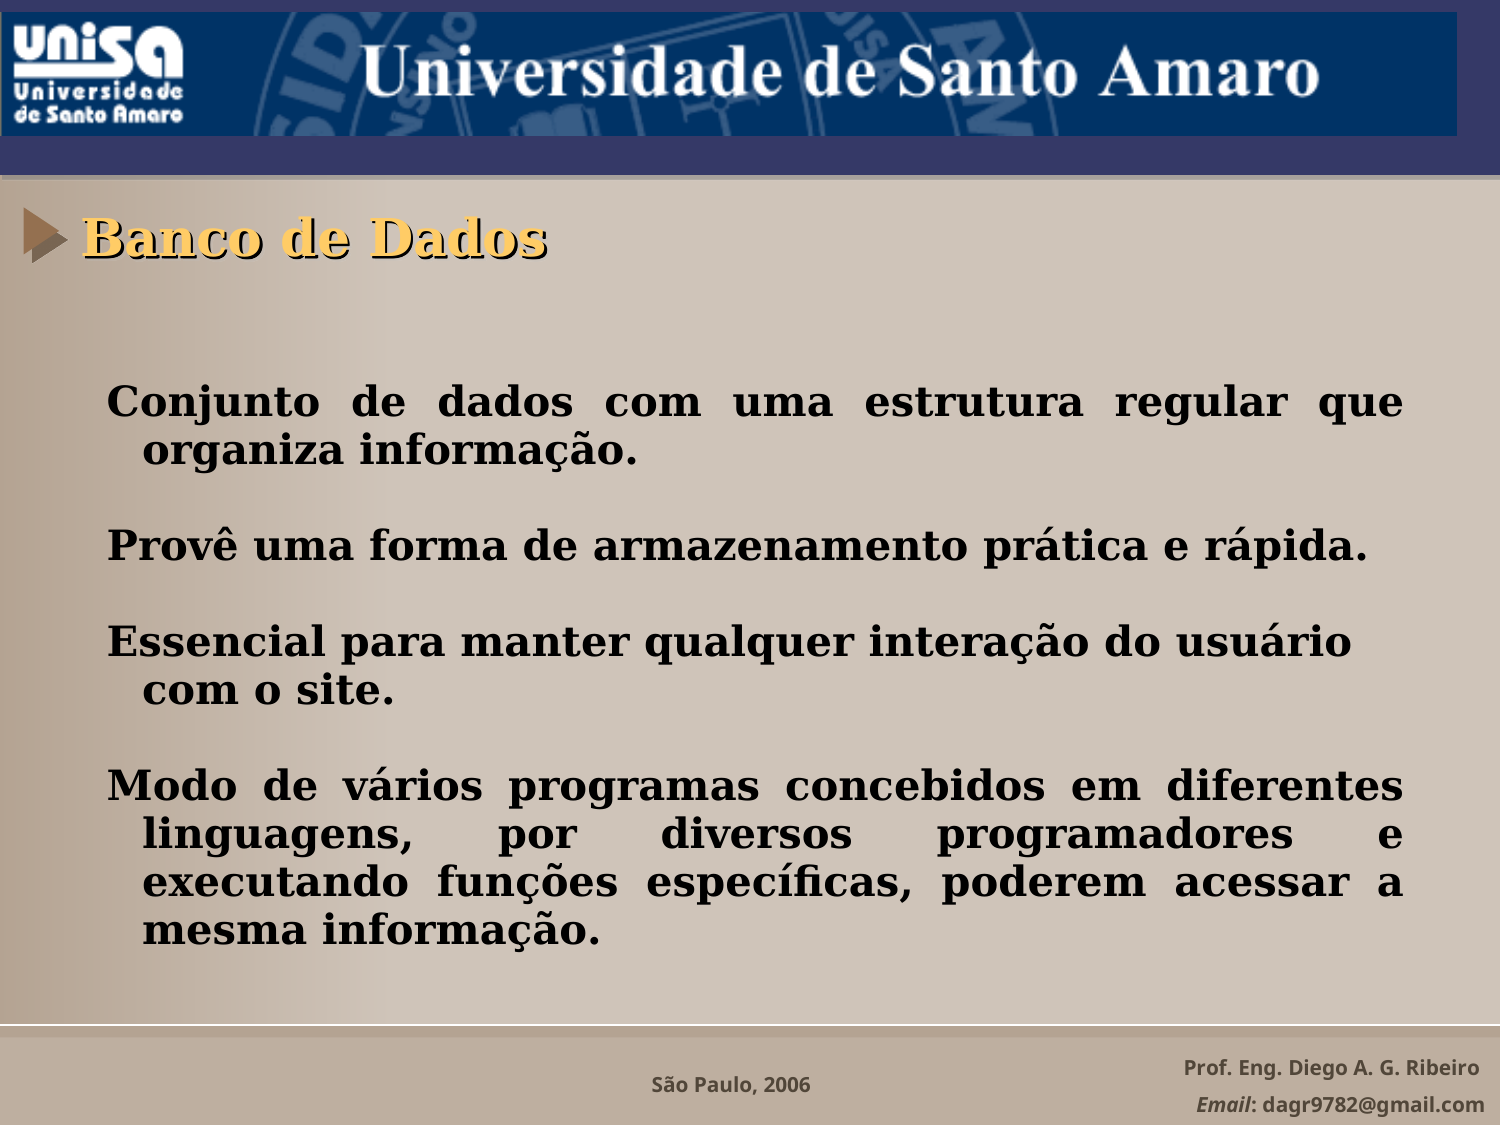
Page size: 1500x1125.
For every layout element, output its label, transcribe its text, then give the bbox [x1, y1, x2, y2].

text_box Conjunto de dados com uma estrutura regular que organiza informação. Provê uma forma de armazenamento prática e rápida. Essencial para manter qualquer interação do usuário com o site. Modo de vários programas concebidos em diferentes linguagens, por diversos programadores e executando funções específicas, poderem acessar a mesma informação. [56, 370, 1420, 962]
text_box [23, 207, 60, 255]
text_box Banco de Dados [80, 208, 706, 269]
